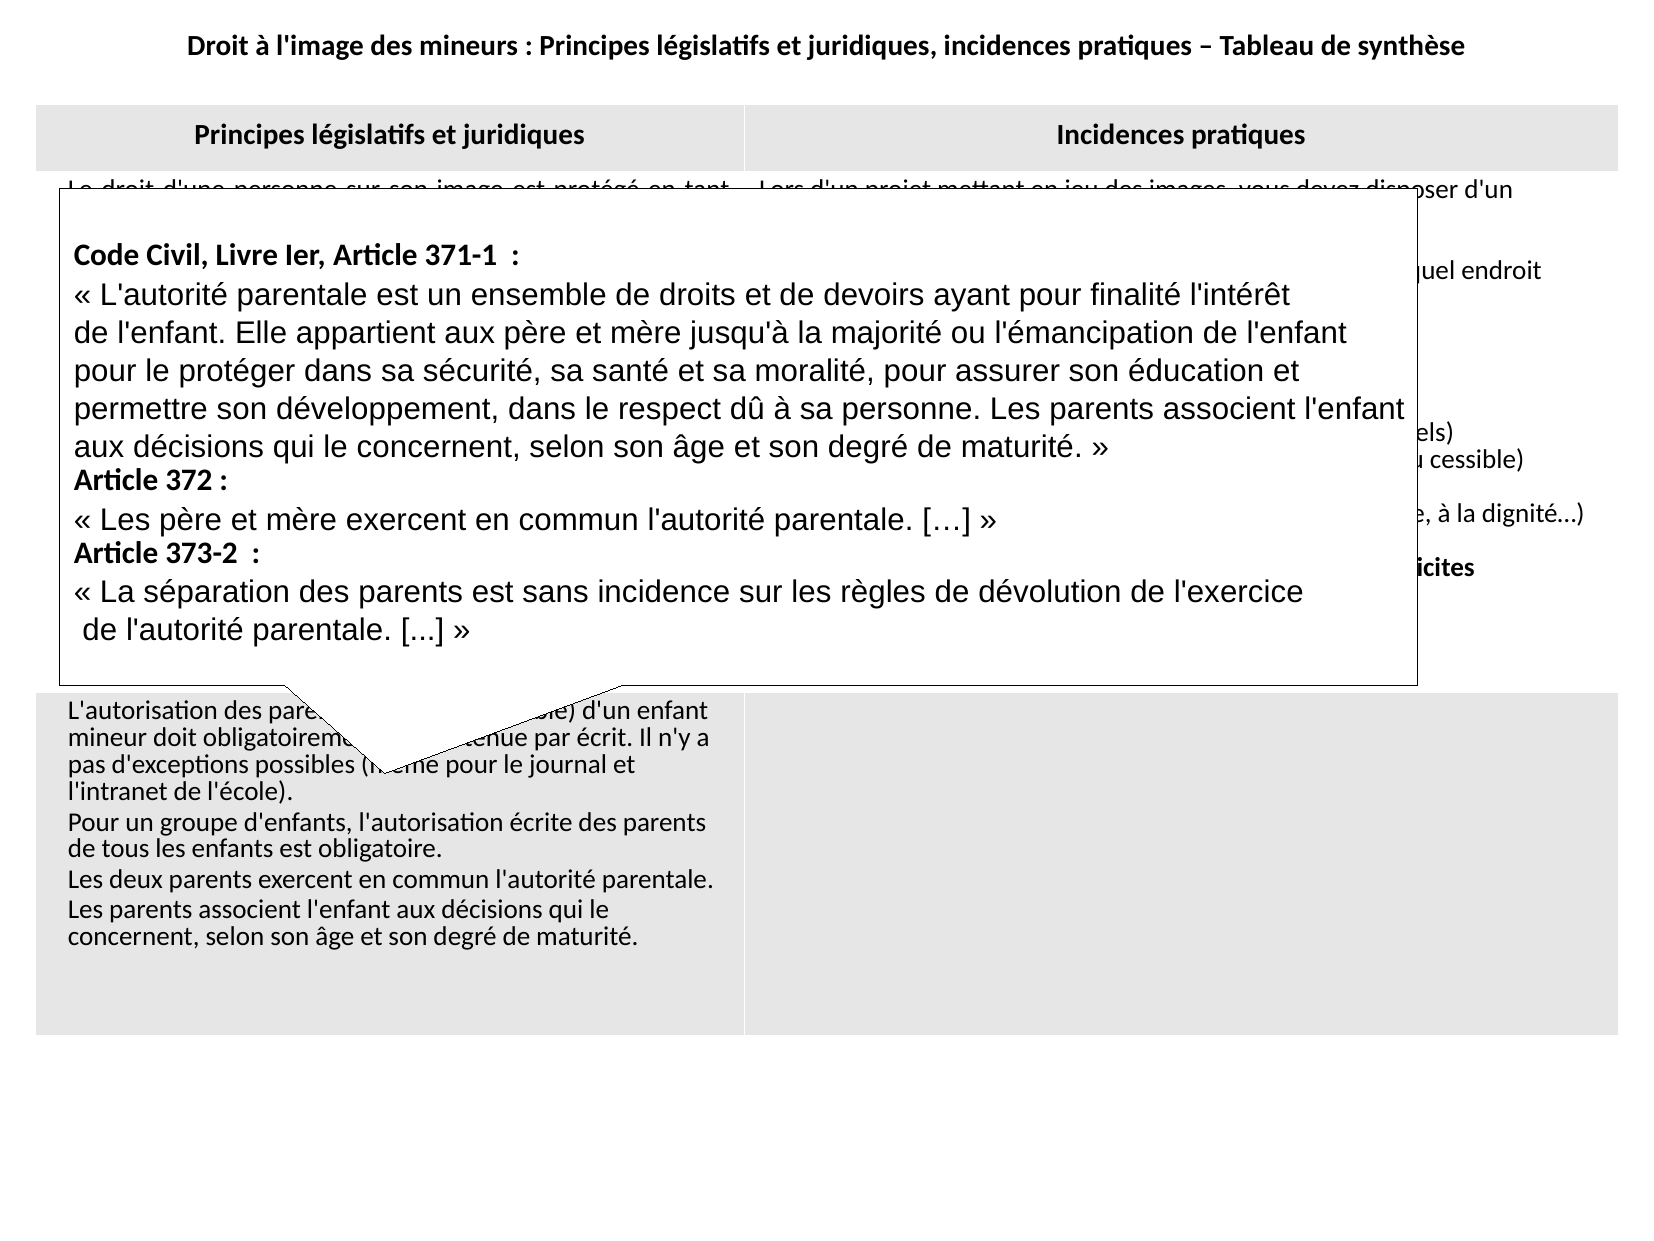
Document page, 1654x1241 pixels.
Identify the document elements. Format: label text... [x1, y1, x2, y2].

table_cell Le droit d'une personne sur son image est protégé en tant qu'attribut de sa personnalité. Toute personne, célèbre ou anonyme, peut s'opposer à l'utilisation de son image sans son autorisation, sauf exceptions. Le consentement d'une personne à être photographiée est différent de son autorisation à diffuser l'image. Cet accord est donné pour un usage précis et ne peut être global. Les images, ou les légendes qui les accompagnent, ne doivent pas porter atteinte à la dignité des personnes. [36, 172, 744, 692]
table_cell Incidences pratiques [745, 105, 1618, 171]
table_header Droit à l'image des mineurs : Principes législatifs et juridiques, incidences pratiques – Tableau de synthèse [36, 27, 1618, 104]
table_cell Lors d'un projet mettant en jeu des images, vous devez disposer d'un document écrit de la part de la personne photographiée . Il doit comporter : - l'autorisation de prise de vue, précisant à quelle date et à quel endroit la/les image(s) a/ont été réalisée(s). - l'autorisation de diffusion, précisant sa durée, son domaine géographique, la nature des supports (écrits, électroniques, audiovisuels) la qualité des bénéficiaires (autorisation personnelle ou cessible) les types d’usages (illustration, promotion, publicité...) l'exclusion de certains contextes (atteinte à la vie privée, à la dignité…) Les limites peuvent être larges, mais elles doivent être explicites [745, 172, 1618, 692]
table_cell [745, 1036, 1618, 1193]
table_cell [745, 693, 1618, 1035]
table_cell [36, 1036, 744, 1193]
table_cell Principes législatifs et juridiques [36, 105, 744, 171]
text_box Code Civil, Livre Ier, Article 371-1 : « L'autorité parentale est un ensemble de droits et de devoirs ayant pour finalité l'intérêt de l'enfant. Elle appartient aux père et mère jusqu'à la majorité ou l'émancipation de l'enfant pour le protéger dans sa sécurité, sa santé et sa moralité, pour assurer son éducation et permettre son développement, dans le respect dû à sa personne. Les parents associent l'enfant aux décisions qui le concernent, selon son âge et son degré de maturité. » Article 372 : « Les père et mère exercent en commun l'autorité parentale. […] » Article 373-2 : « La séparation des parents est sans incidence sur les règles de dévolution de l'exercice de l'autorité parentale. [...] » [59, 188, 1418, 774]
table_cell L'autorisation des parents (ou du responsable) d'un enfant mineur doit obligatoirement être obtenue par écrit. Il n'y a pas d'exceptions possibles (même pour le journal et l'intranet de l'école). Pour un groupe d'enfants, l'autorisation écrite des parents de tous les enfants est obligatoire. Les deux parents exercent en commun l'autorité parentale. Les parents associent l'enfant aux décisions qui le concernent, selon son âge et son degré de maturité. [36, 693, 744, 1035]
